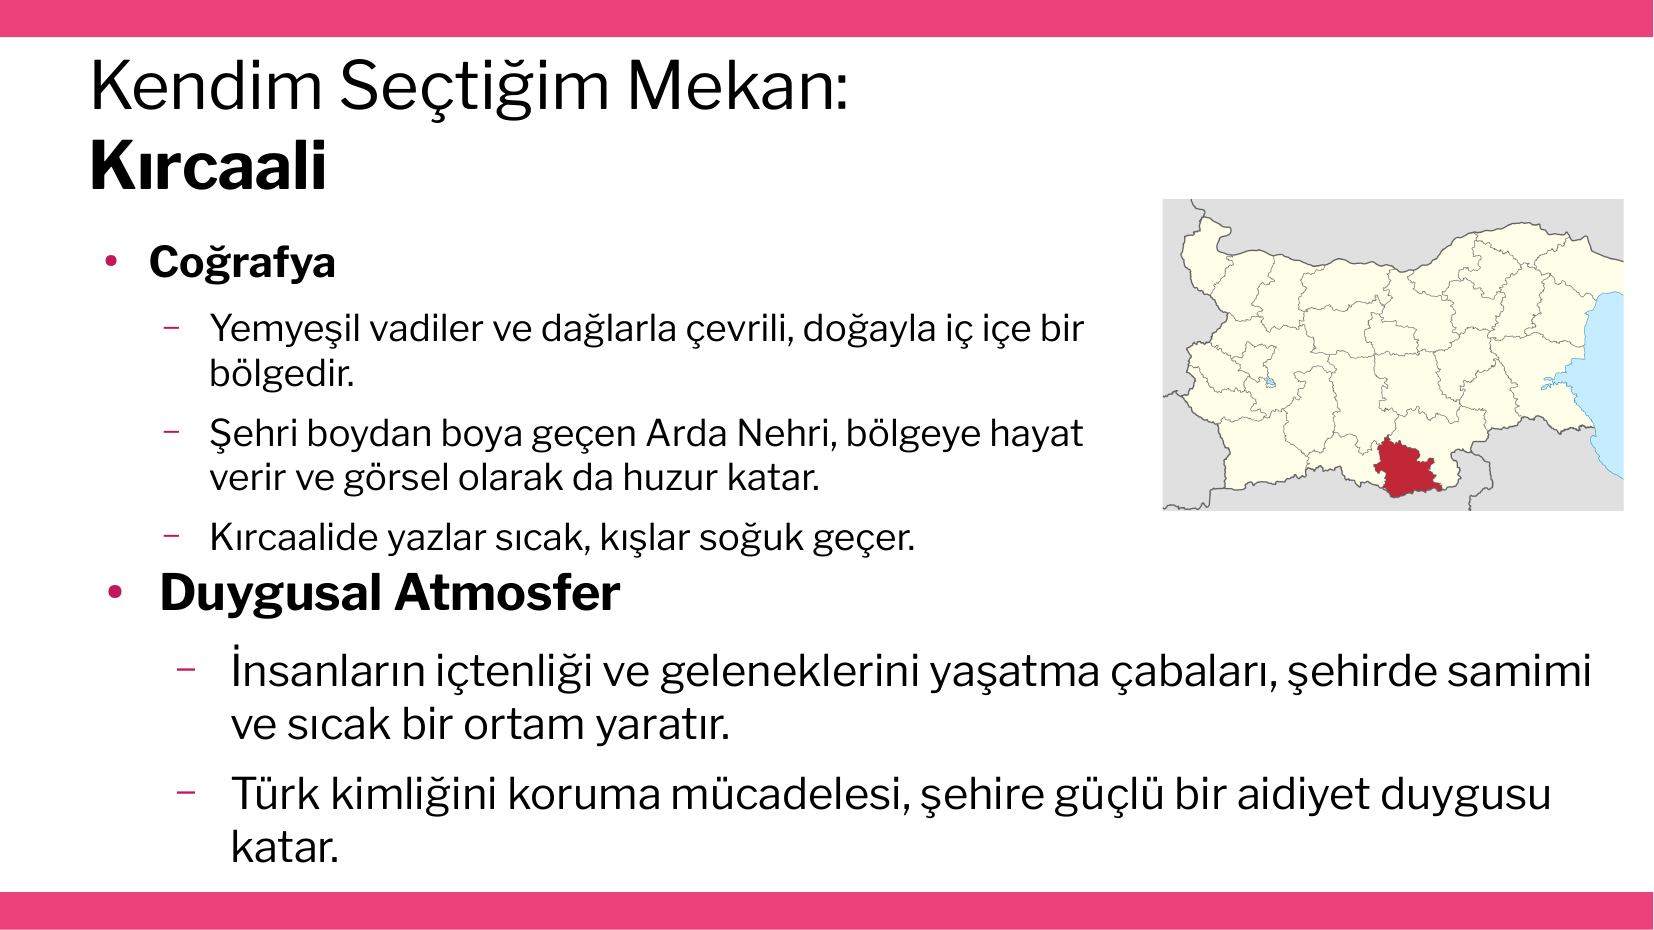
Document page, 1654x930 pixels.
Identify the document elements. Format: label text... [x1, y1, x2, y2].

title Kendim Seçtiğim Mekan: Kırcaali [88, 44, 1565, 207]
list Duygusal Atmosfer İnsanların içtenliği ve geleneklerini yaşatma çabaları, şehirde samimi ve sıcak bir ortam yaratır. Türk kimliğini koruma mücadelesi, şehire güçlü bir aidiyet duygusu katar. [88, 562, 1613, 889]
list Coğrafya Yemyeşil vadiler ve dağlarla çevrili, doğayla iç içe bir bölgedir. Şehri boydan boya geçen Arda Nehri, bölgeye hayat verir ve görsel olarak da huzur katar. Kırcaalide yazlar sıcak, kışlar soğuk geçer. [88, 236, 1163, 562]
picture [1162, 199, 1624, 511]
